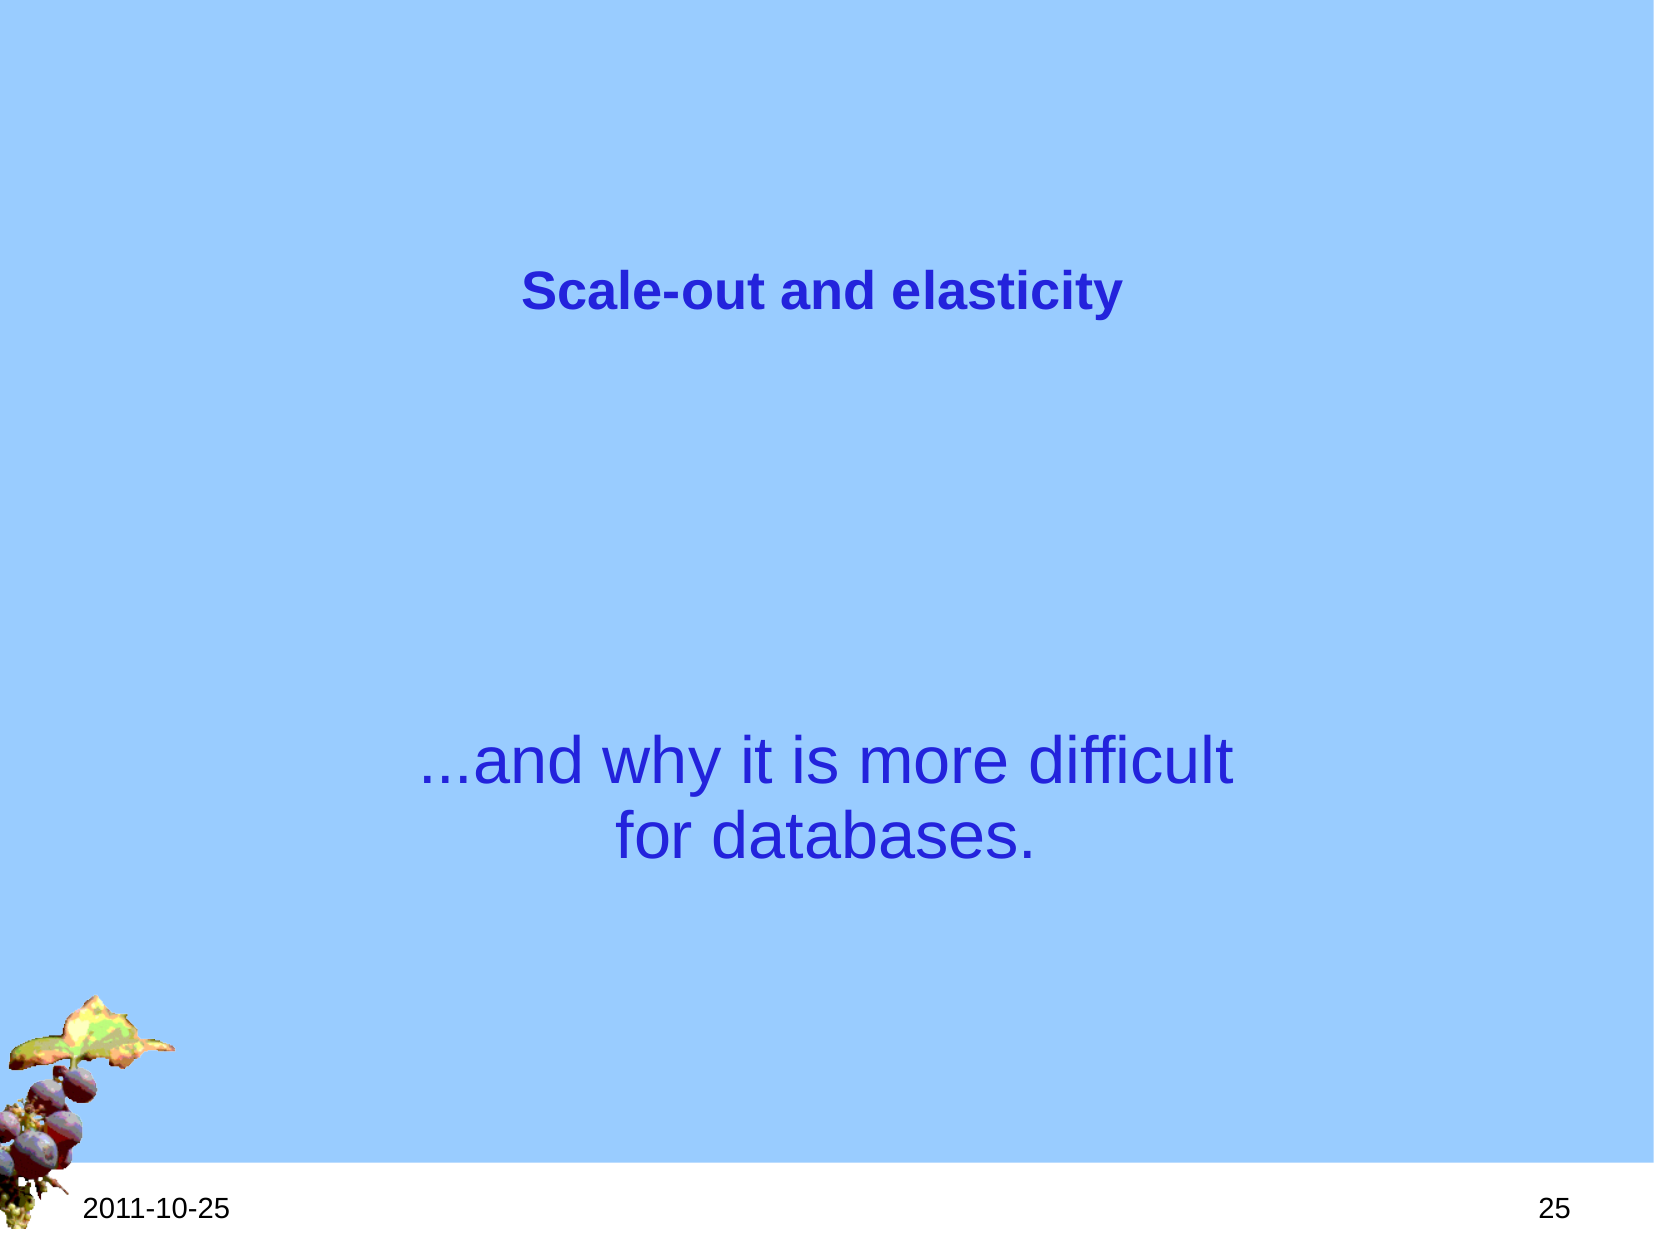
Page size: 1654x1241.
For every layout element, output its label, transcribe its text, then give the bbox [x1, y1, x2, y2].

title Scale-out and elasticity [78, 187, 1568, 395]
subtitle ...and why it is more difficult for databases. [82, 487, 1571, 1109]
picture [0, 990, 188, 1229]
